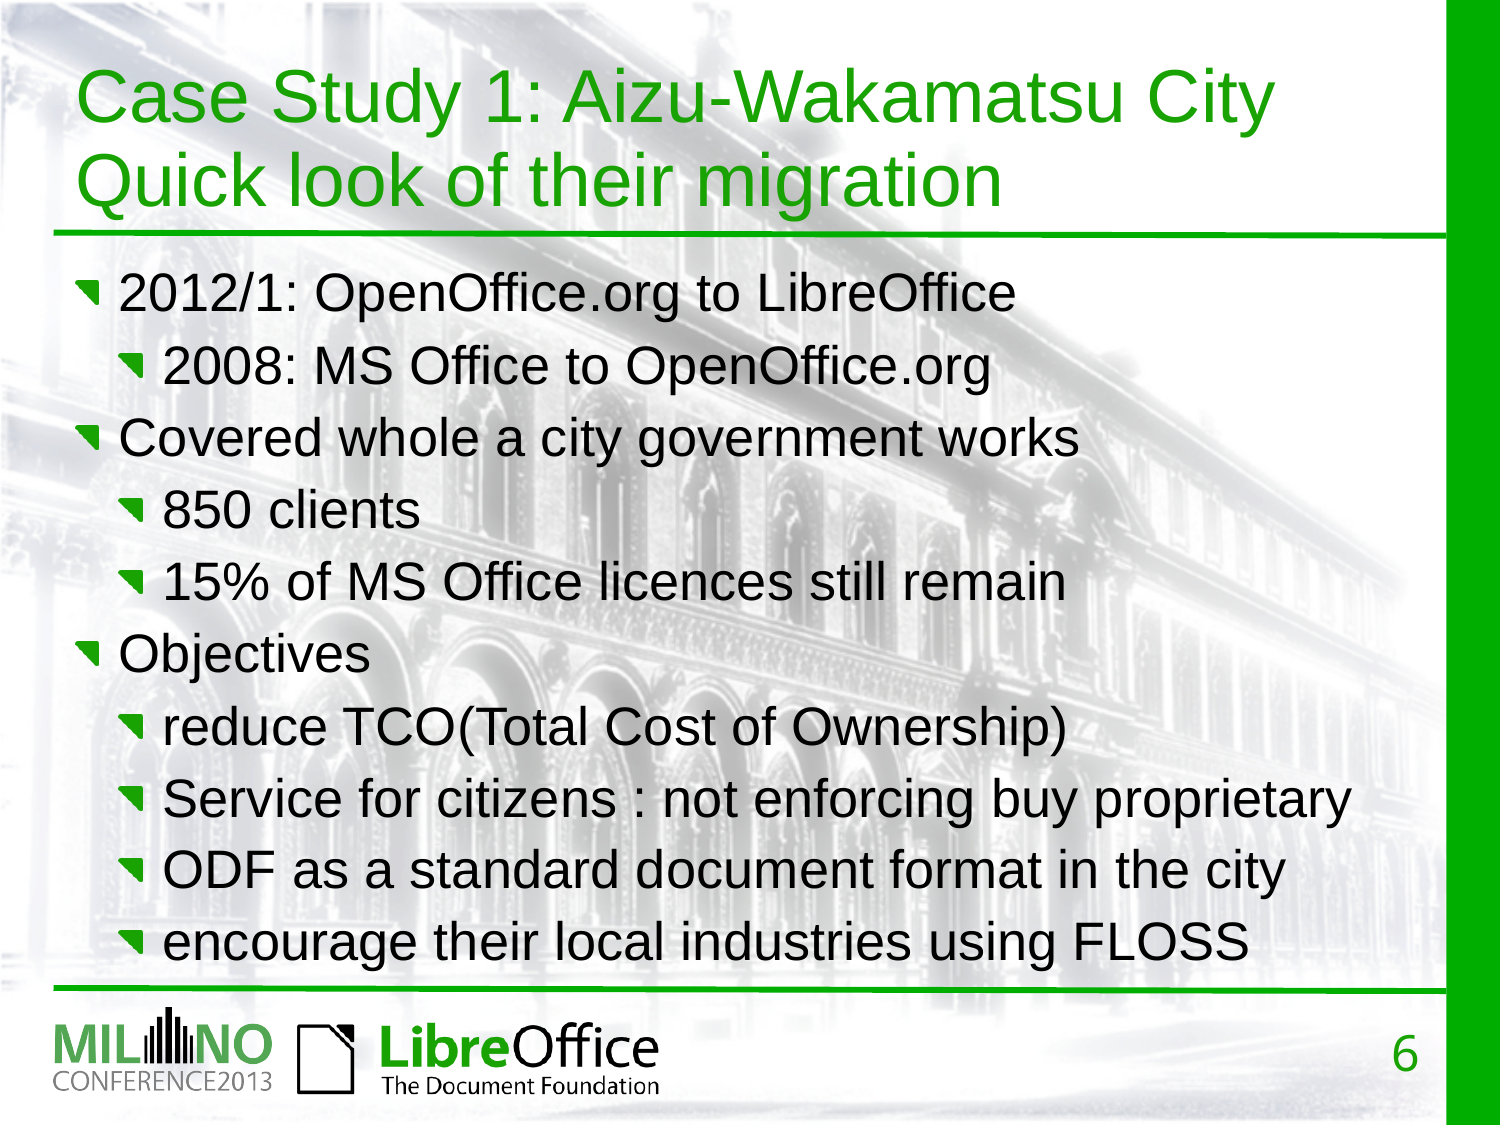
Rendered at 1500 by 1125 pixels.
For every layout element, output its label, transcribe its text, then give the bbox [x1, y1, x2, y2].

list 2012/1: OpenOffice.org to LibreOffice 2008: MS Office to OpenOffice.org Covered whole a city government works 850 clients 15% of MS Office licences still remain Objectives reduce TCO(Total Cost of Ownership) Service for citizens : not enforcing buy proprietary ODF as a standard document format in the city encourage their local industries using FLOSS [75, 262, 1425, 973]
title Case Study 1: Aizu-Wakamatsu City Quick look of their migration [75, 54, 1425, 223]
picture [0, 1, 1446, 1125]
